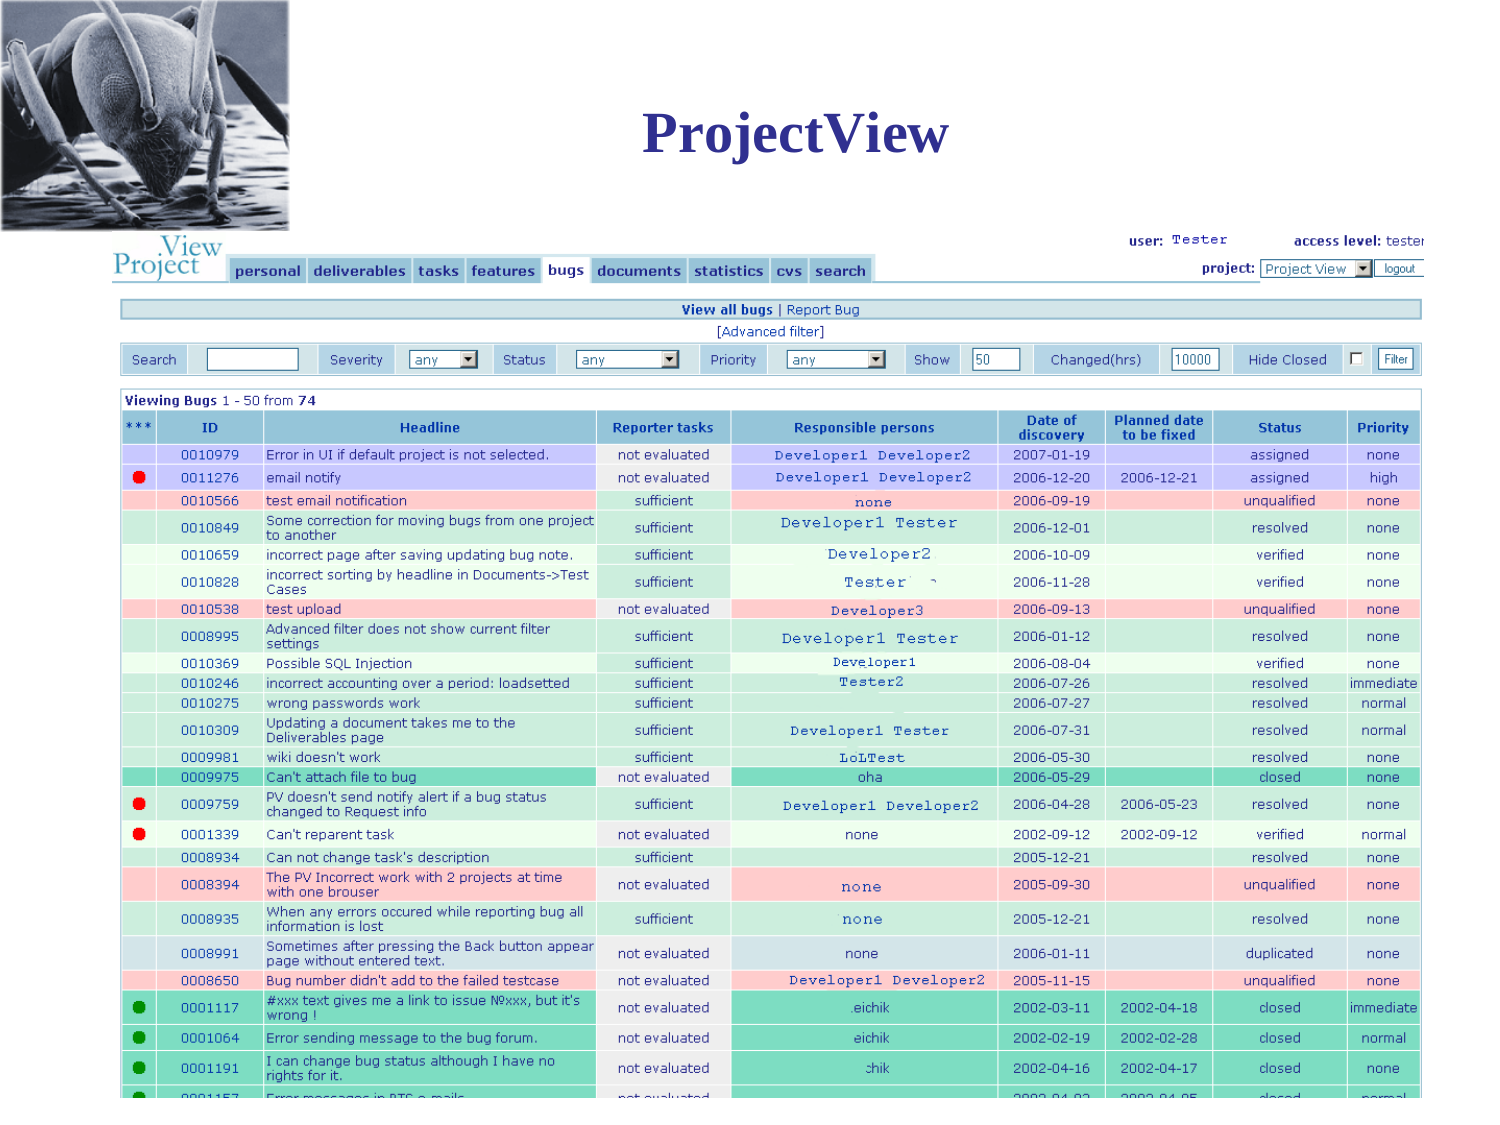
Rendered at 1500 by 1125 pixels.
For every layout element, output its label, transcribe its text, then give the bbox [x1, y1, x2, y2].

picture [0, 0, 1424, 1098]
title ProjectView [336, 58, 1294, 189]
